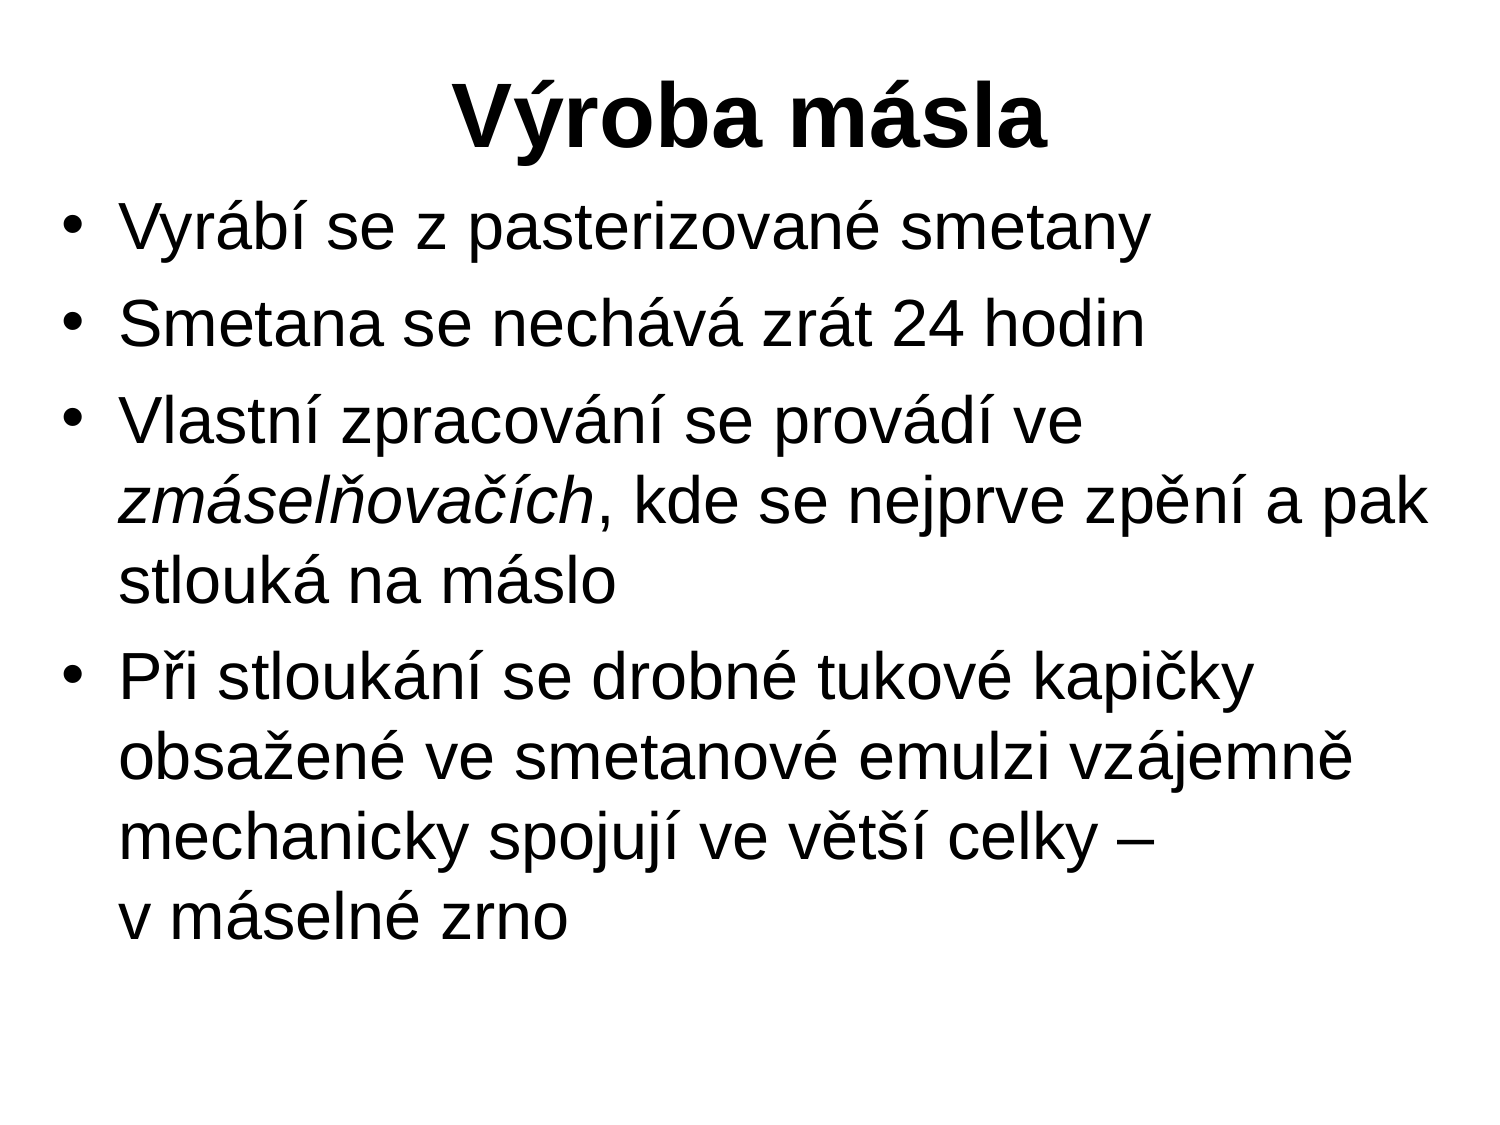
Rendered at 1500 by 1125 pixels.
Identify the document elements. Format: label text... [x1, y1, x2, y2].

title Výroba másla [75, 45, 1426, 176]
list Vyrábí se z pasterizované smetany Smetana se nechává zrát 24 hodin Vlastní zpracování se provádí ve zmáselňovačích, kde se nejprve zpění a pak stlouká na máslo Při stloukání se drobné tukové kapičky obsažené ve smetanové emulzi vzájemně mechanicky spojují ve větší celky – v máselné zrno [46, 175, 1454, 1125]
